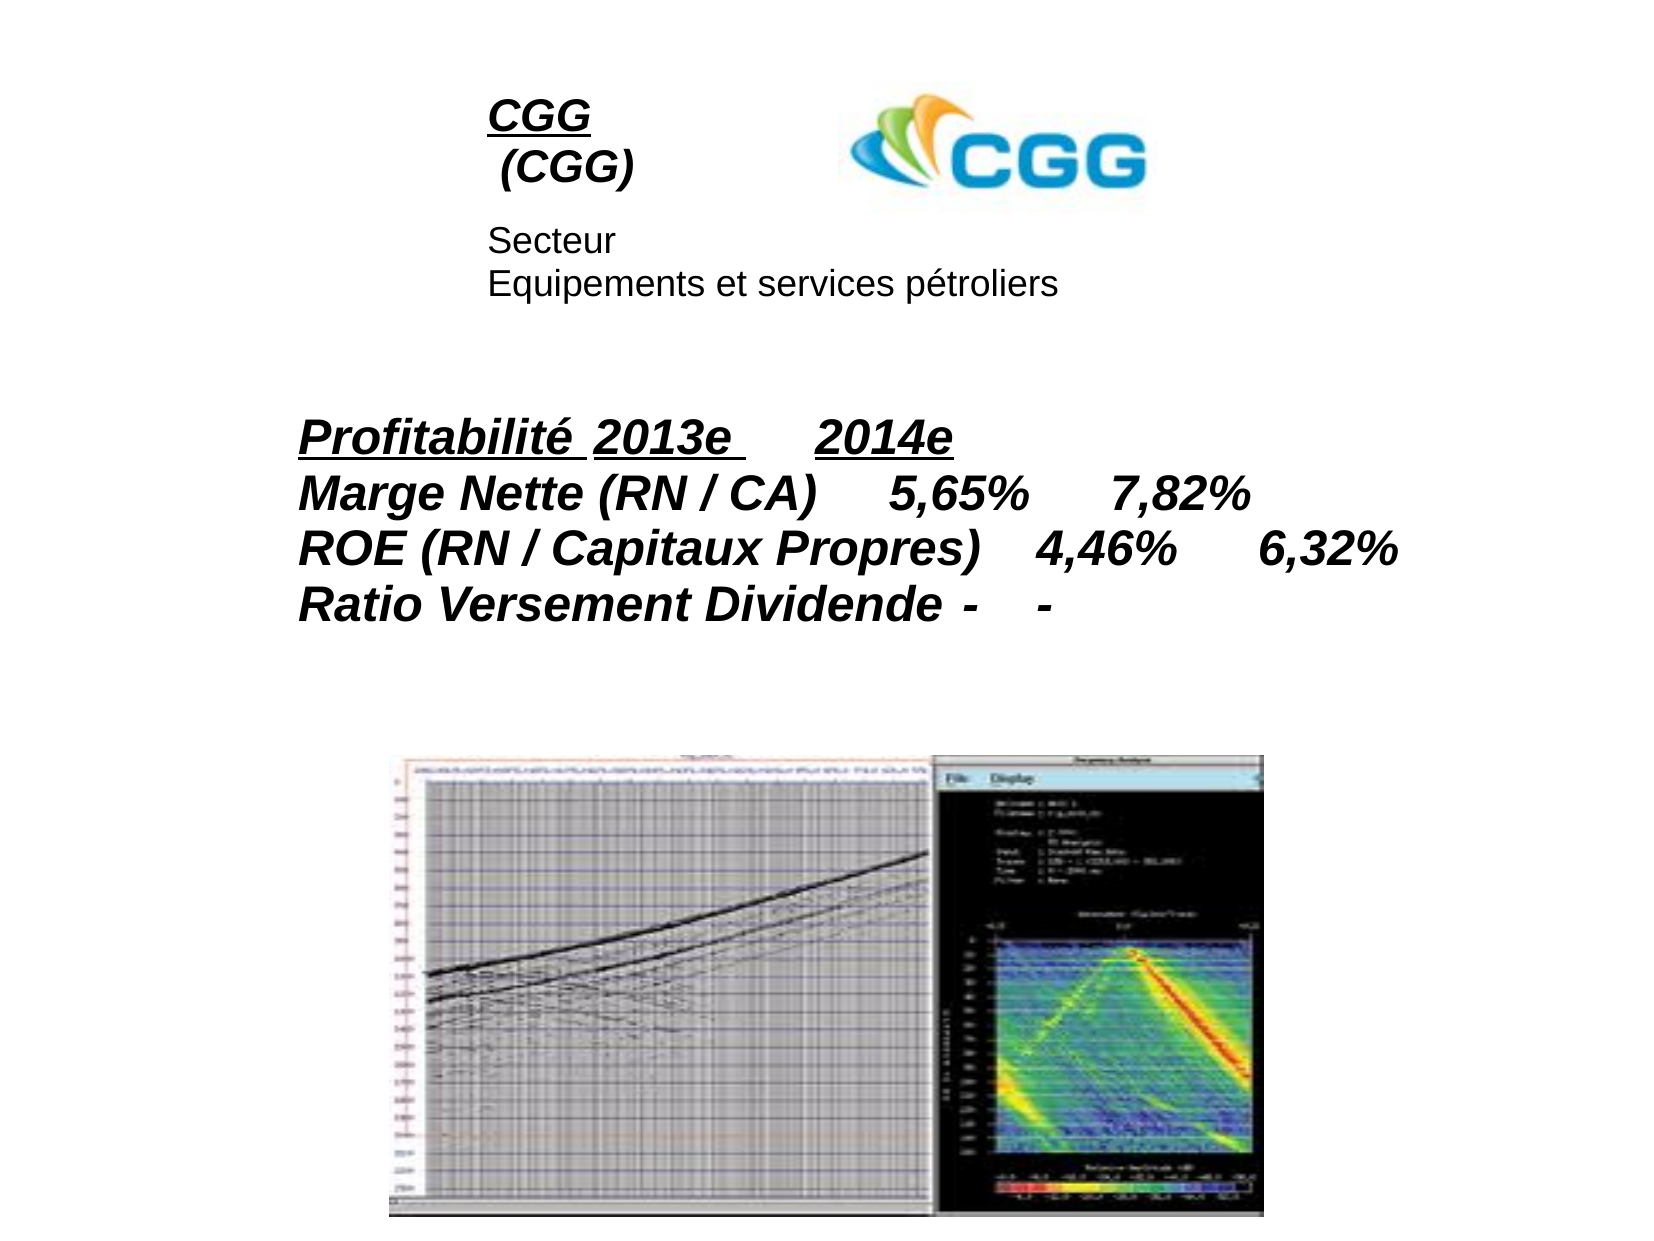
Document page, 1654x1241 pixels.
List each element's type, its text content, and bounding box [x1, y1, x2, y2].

text_box CGG (CGG) [472, 82, 733, 201]
picture [838, 82, 1158, 213]
text_box Profitabilité 2013e 2014e Marge Nette (RN / CA) 5,65% 7,82% ROE (RN / Capitaux Propres) 4,46% 6,32% Ratio Versement Dividende - - [283, 401, 1583, 697]
picture [389, 755, 1264, 1217]
text_box Secteur Equipements et services pétroliers [472, 212, 1075, 312]
